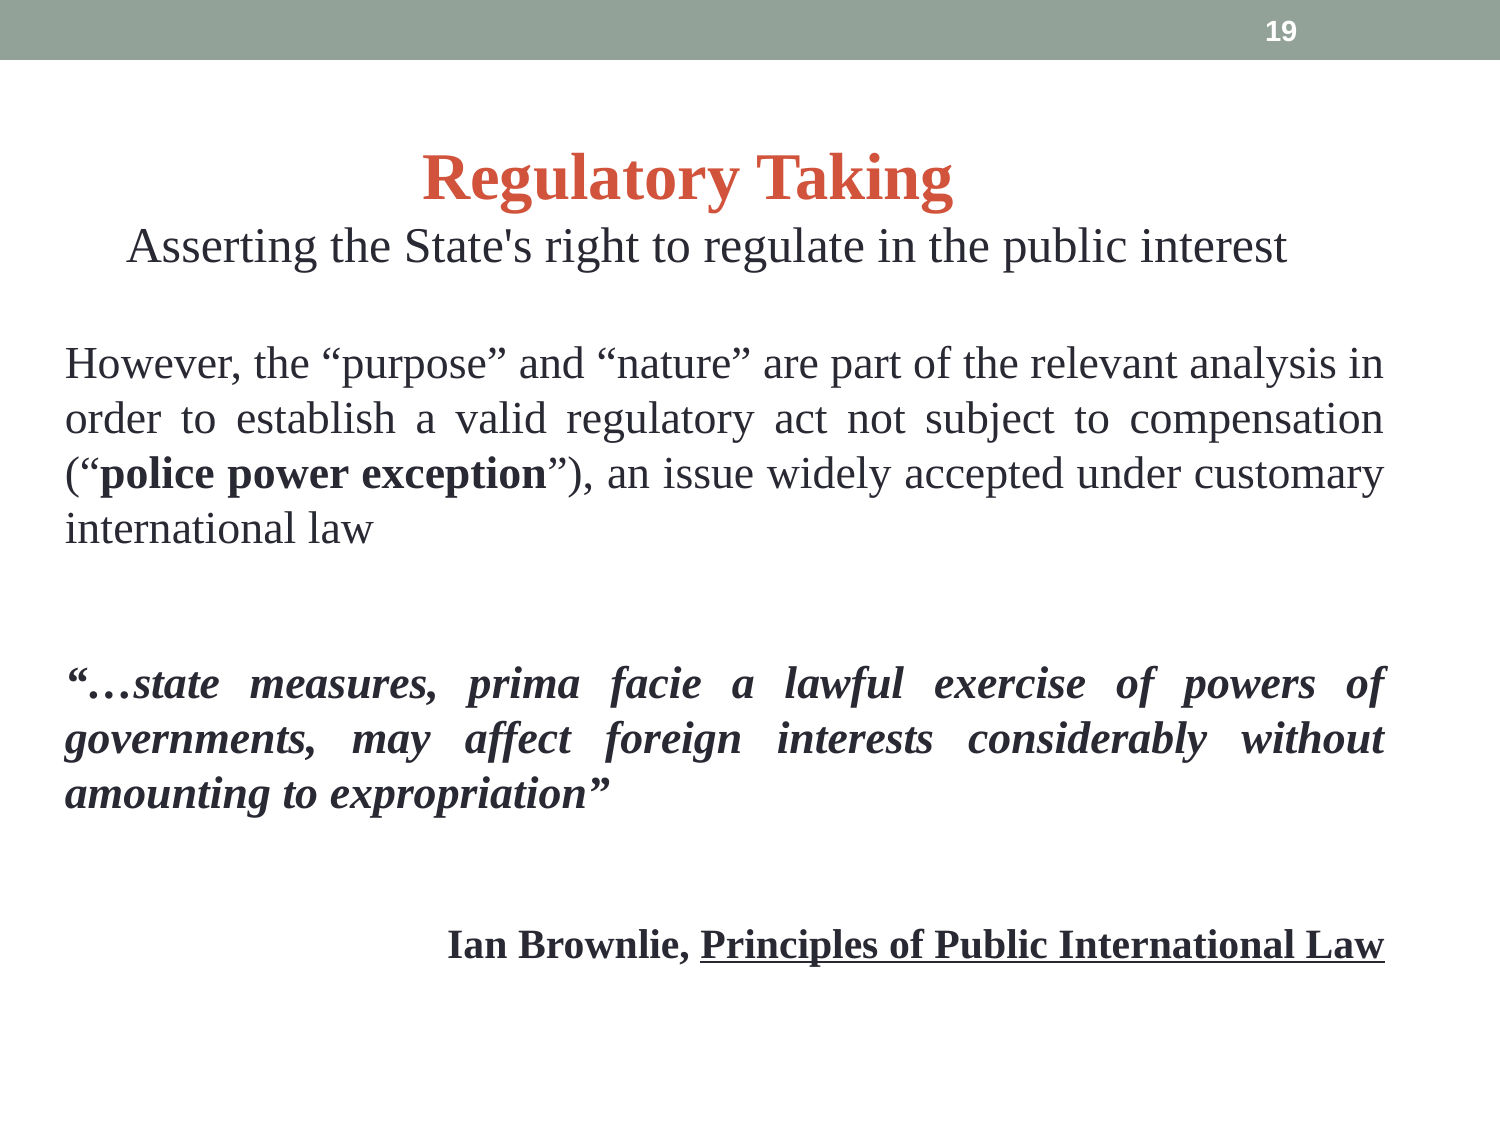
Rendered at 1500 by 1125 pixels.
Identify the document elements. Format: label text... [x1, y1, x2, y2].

slide_number <編號> [1250, 3, 1425, 57]
text_box Regulatory Taking Asserting the State's right to regulate in the public interest [0, 125, 1415, 221]
text_box However, the “purpose” and “nature” are part of the relevant analysis in order to establish a valid regulatory act not subject to compensation (“police power exception”), an issue widely accepted under customary international law “…state measures, prima facie a lawful exercise of powers of governments, may affect foreign interests considerably without amounting to expropriation” Ian Brownlie, Principles of Public International Law [49, 324, 1400, 1053]
